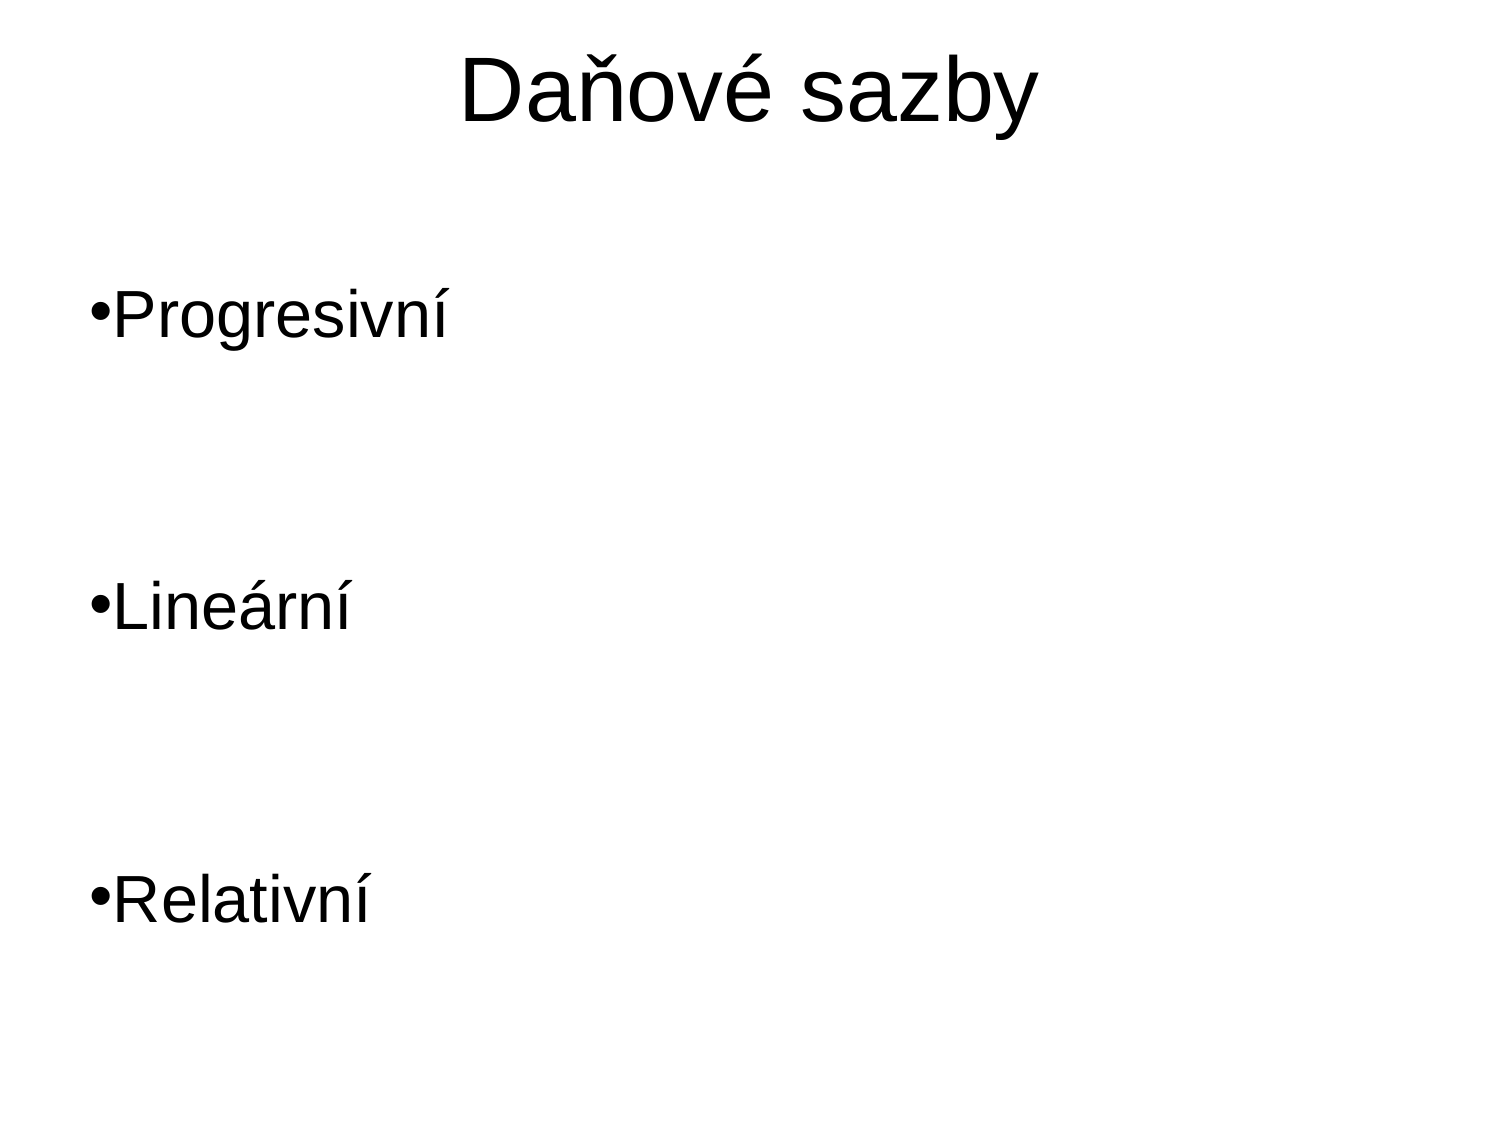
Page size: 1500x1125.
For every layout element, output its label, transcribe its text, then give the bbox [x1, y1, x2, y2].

title Daňové sazby [75, 21, 1425, 257]
list Progresivní Lineární Relativní [75, 262, 1425, 1063]
